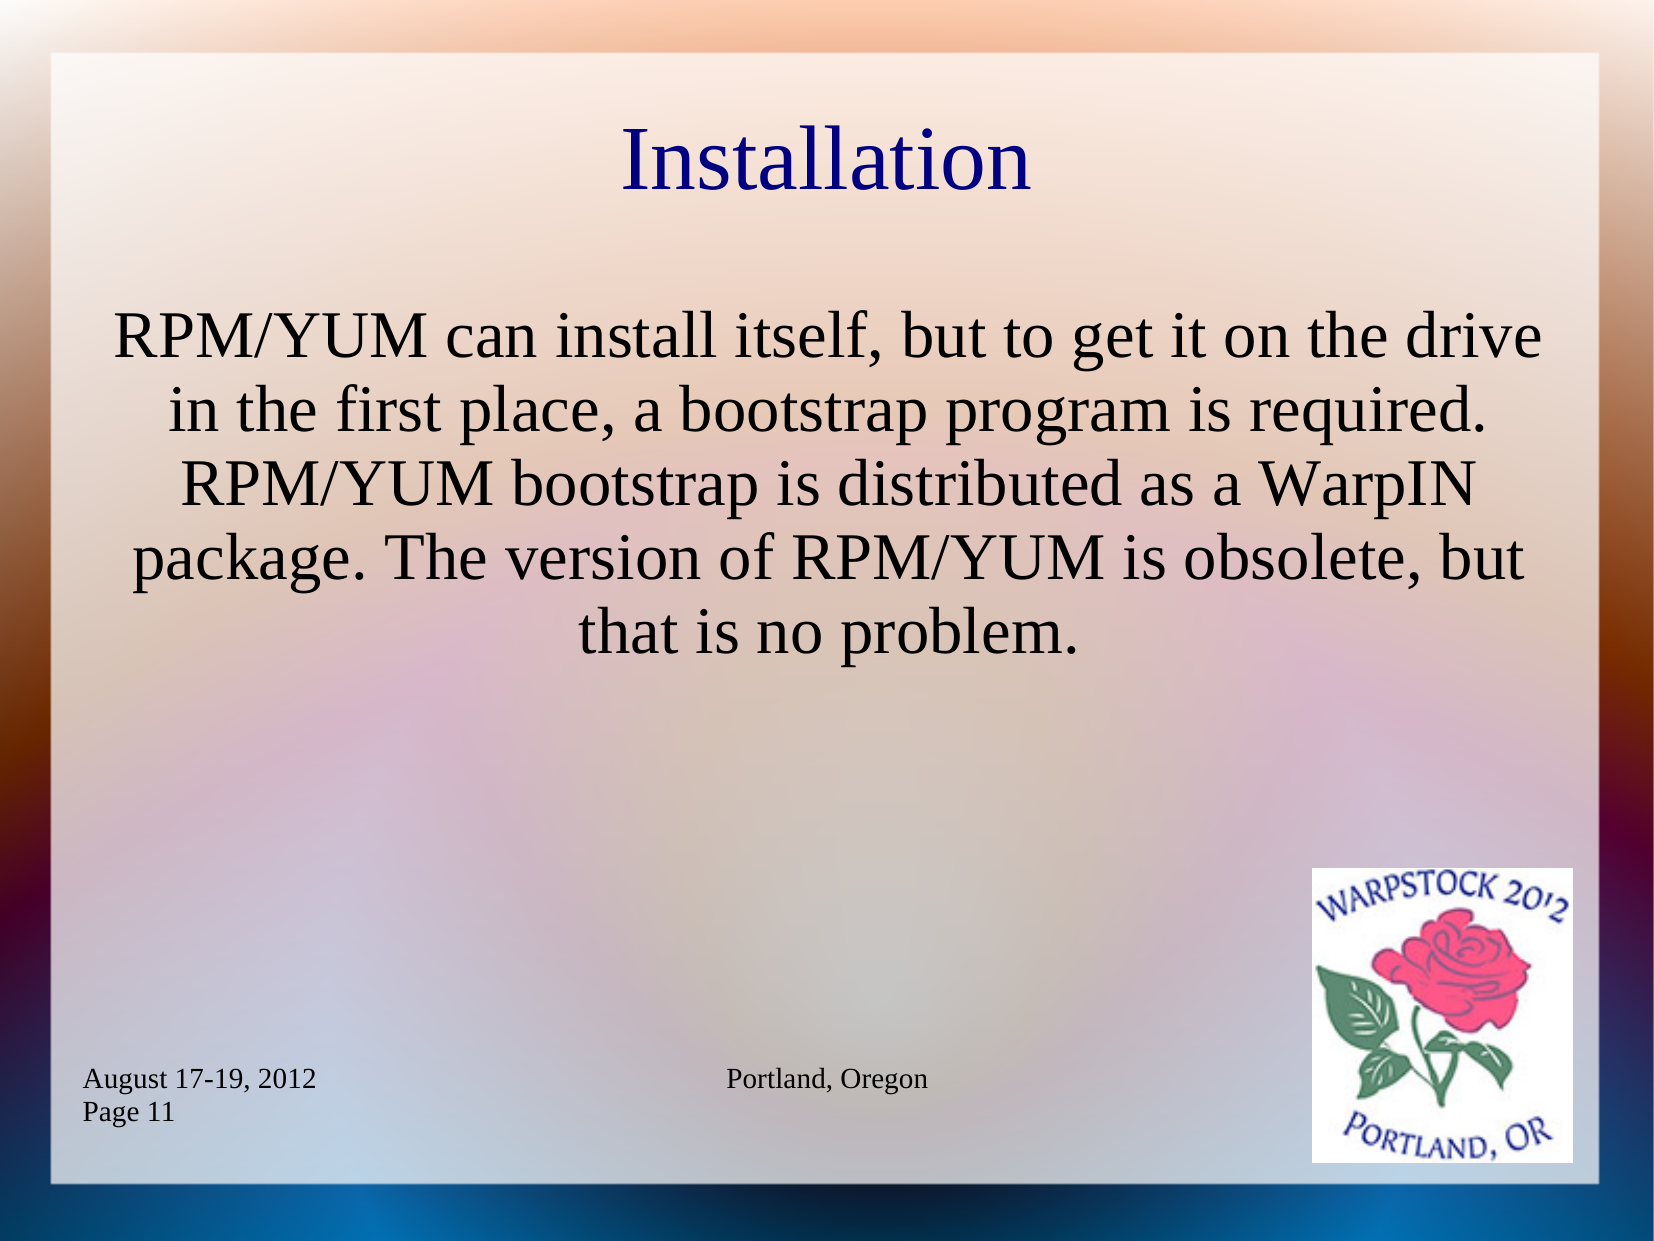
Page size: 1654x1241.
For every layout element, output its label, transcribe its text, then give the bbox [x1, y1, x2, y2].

subtitle RPM/YUM can install itself, but to get it on the drive in the first place, a bootstrap program is required. RPM/YUM bootstrap is distributed as a WarpIN package. The version of RPM/YUM is obsolete, but that is no problem. [82, 297, 1571, 1043]
title Installation [82, 62, 1571, 256]
picture [0, 0, 1654, 1241]
